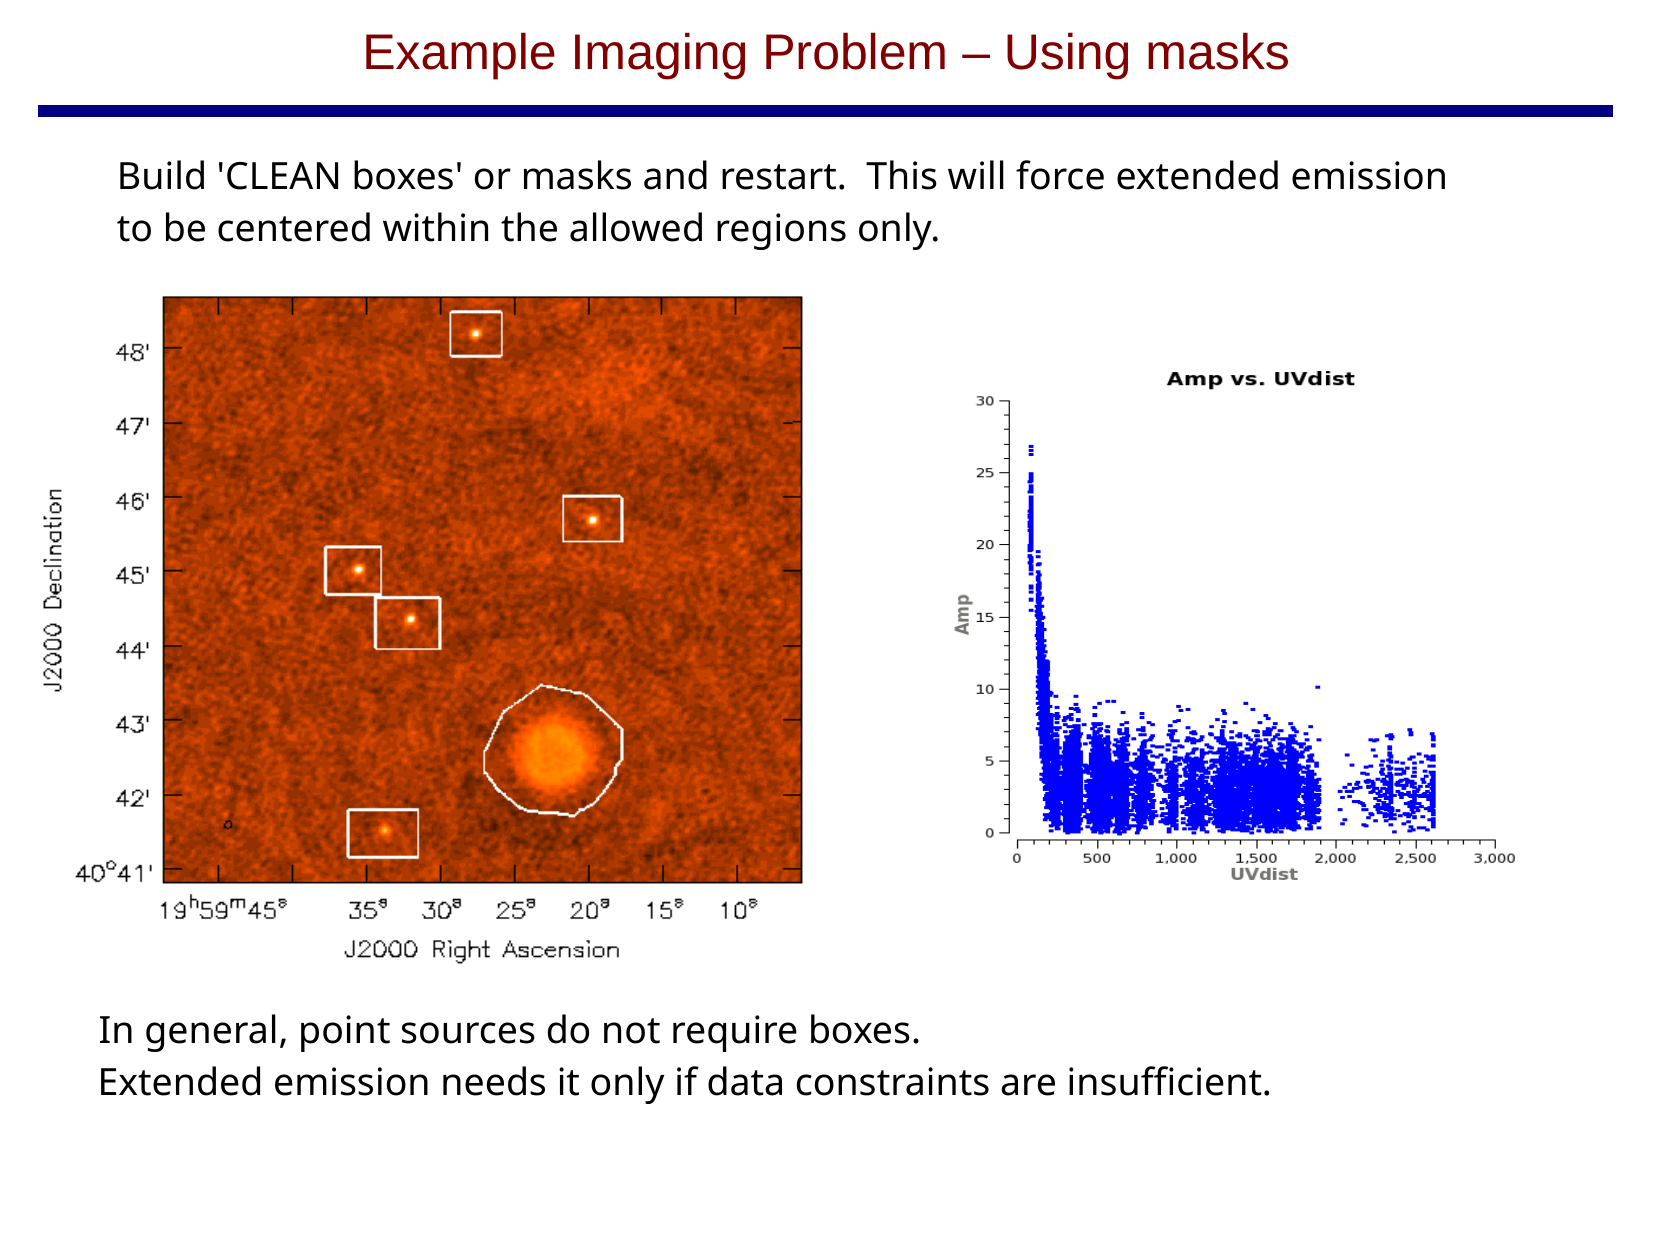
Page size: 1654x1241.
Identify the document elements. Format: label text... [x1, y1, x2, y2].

picture [0, 249, 851, 1042]
title Example Imaging Problem – Using masks [82, 15, 1571, 89]
text_box Build 'CLEAN boxes' or masks and restart. This will force extended emission to be centered within the allowed regions only. [102, 142, 1501, 245]
picture [951, 367, 1516, 885]
text_box In general, point sources do not require boxes. Extended emission needs it only if data constraints are insufficient. [73, 991, 1583, 1108]
